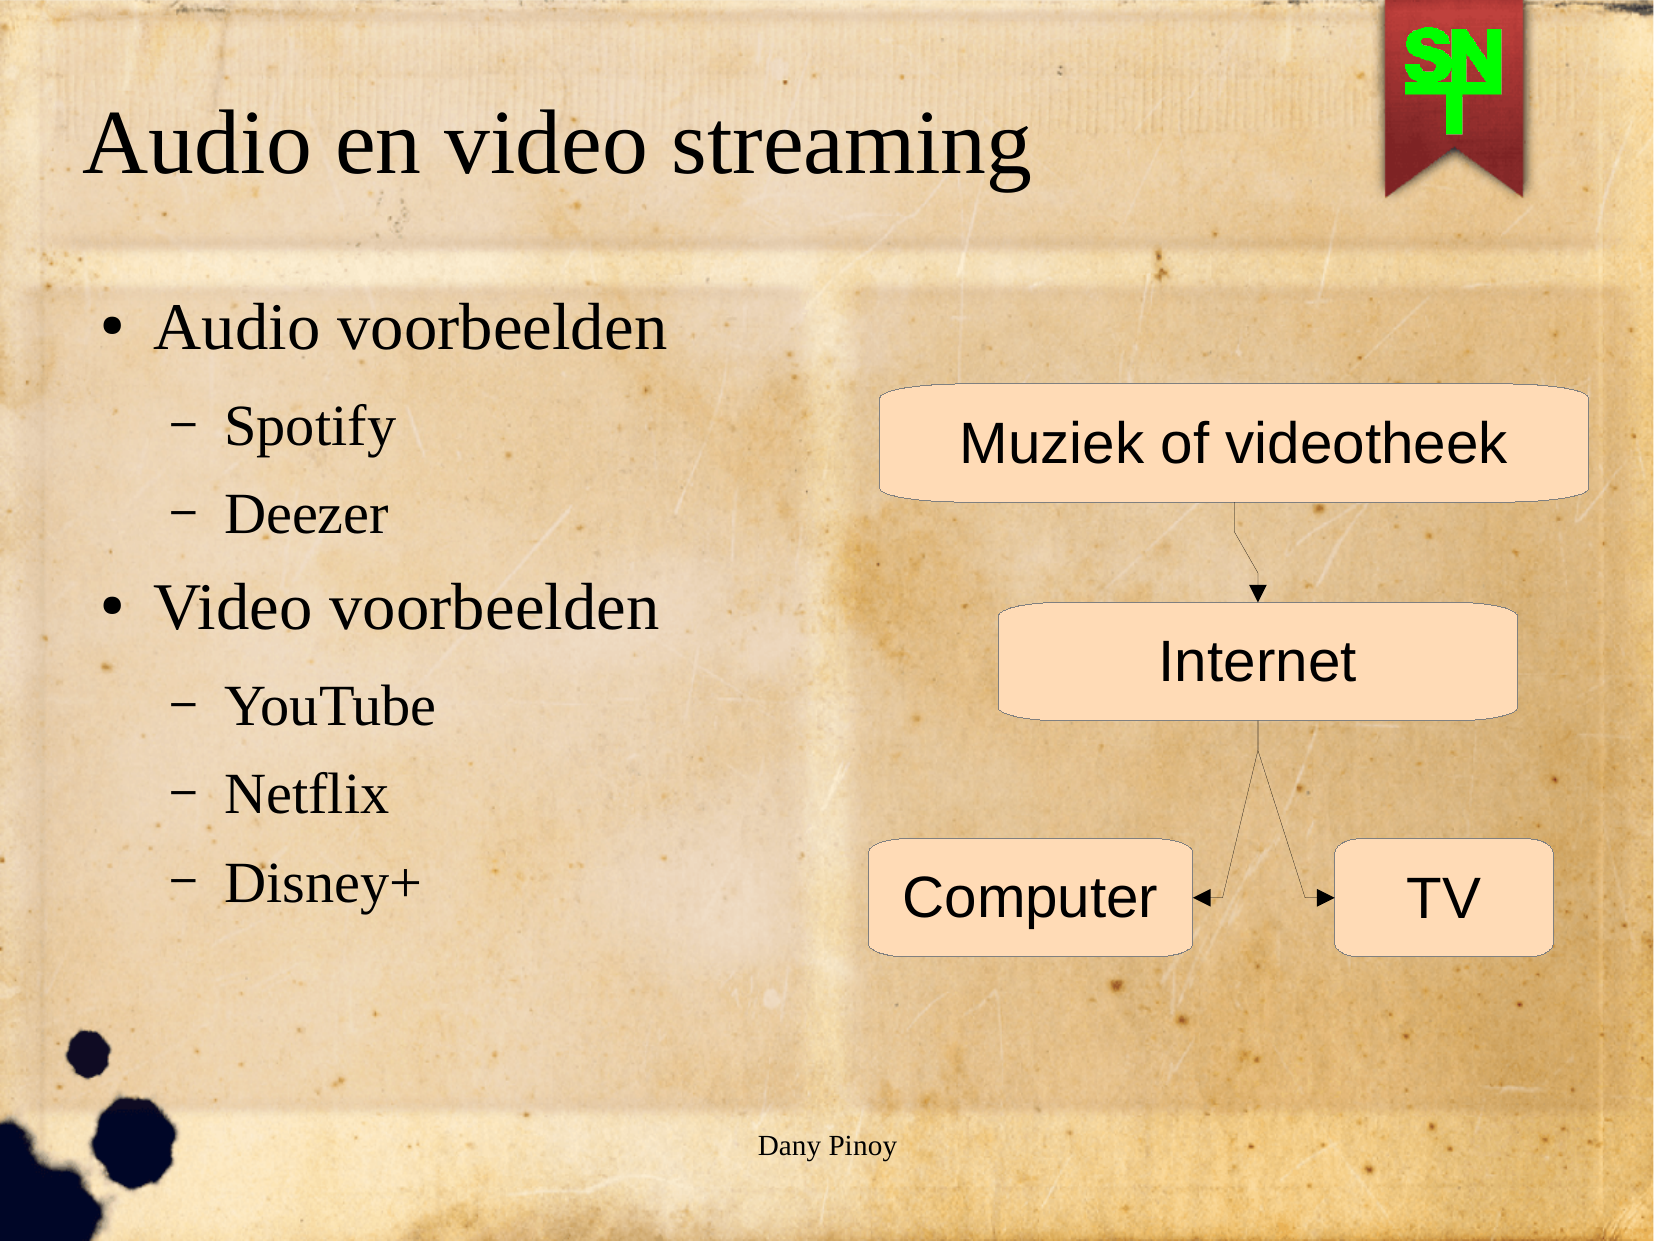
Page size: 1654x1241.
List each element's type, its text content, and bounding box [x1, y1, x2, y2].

list Audio voorbeelden Spotify Deezer Video voorbeelden YouTube Netflix Disney+ [82, 290, 793, 1010]
picture [0, 0, 1654, 1241]
text_box Internet [998, 602, 1518, 721]
text_box Muziek of videotheek [879, 383, 1589, 503]
text_box TV [1334, 838, 1554, 957]
title Audio en video streaming [82, 49, 1347, 237]
text_box Computer [868, 838, 1193, 957]
